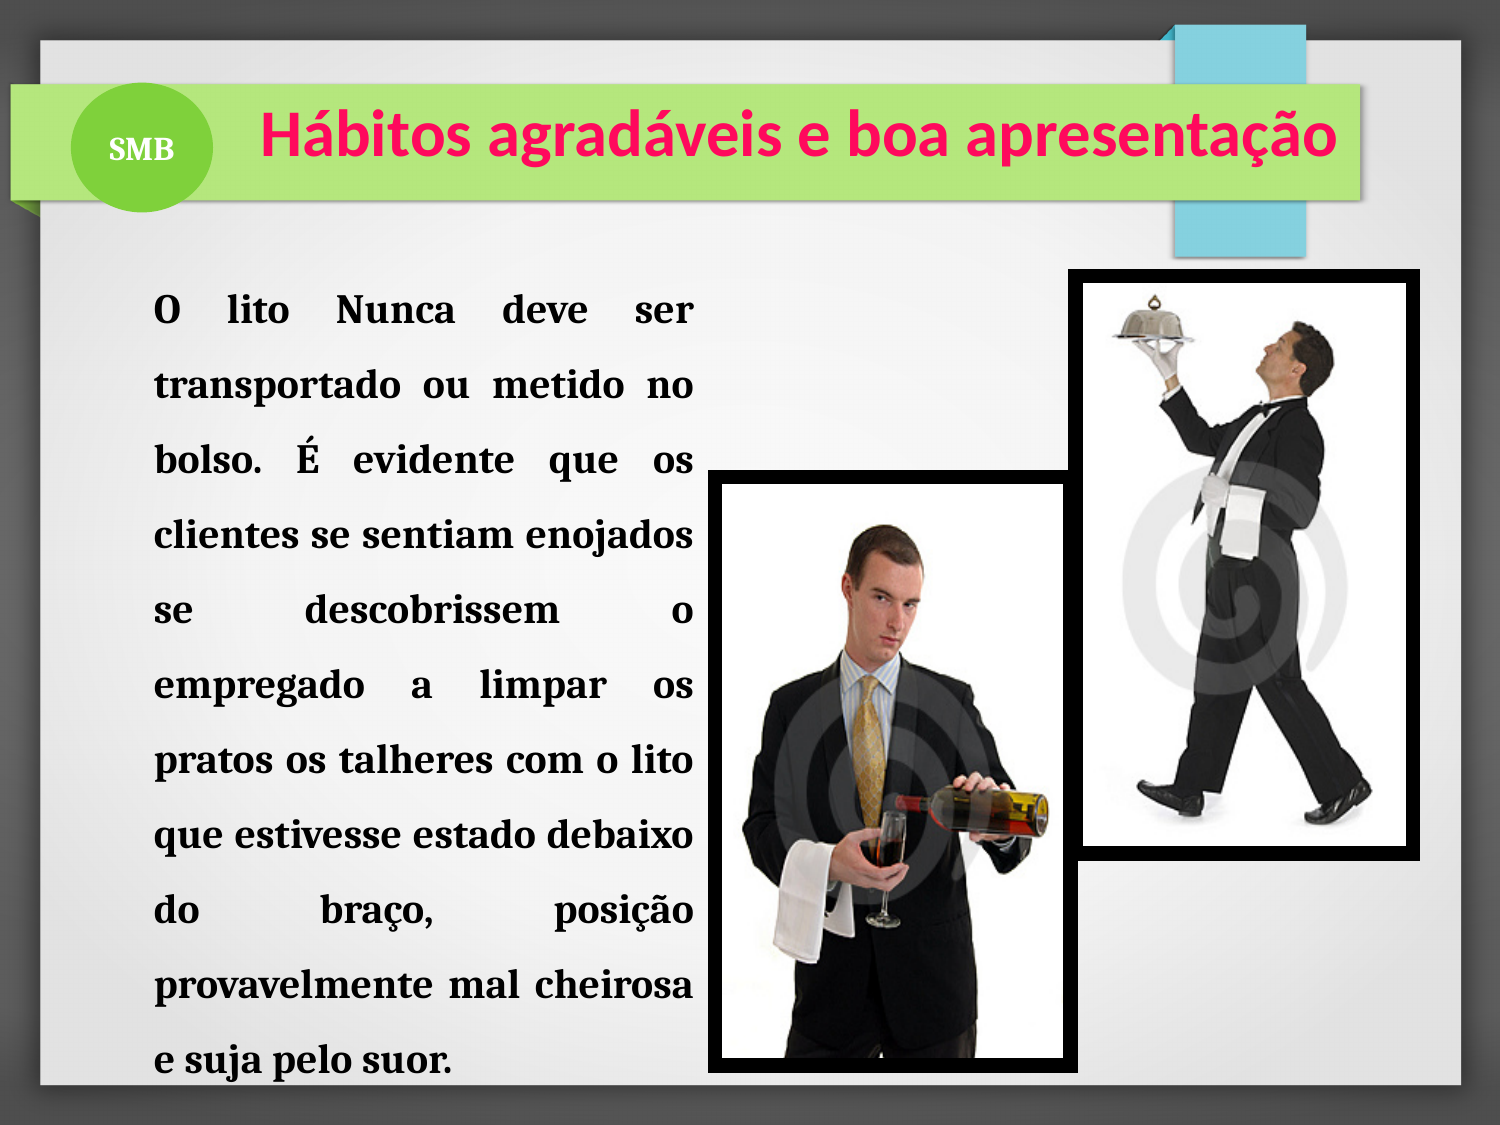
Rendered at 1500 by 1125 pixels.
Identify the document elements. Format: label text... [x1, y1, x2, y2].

text_box Hábitos agradáveis e boa apresentação [236, 82, 1420, 178]
text_box O lito Nunca deve ser transportado ou metido no bolso. É evidente que os clientes se sentiam enojados se descobrissem o empregado a limpar os pratos os talheres com o lito que estivesse estado debaixo do braço, posição provavelmente mal cheirosa e suja pelo suor. [138, 249, 709, 1090]
picture [0, 0, 1500, 1125]
text_box SMB [70, 82, 214, 213]
